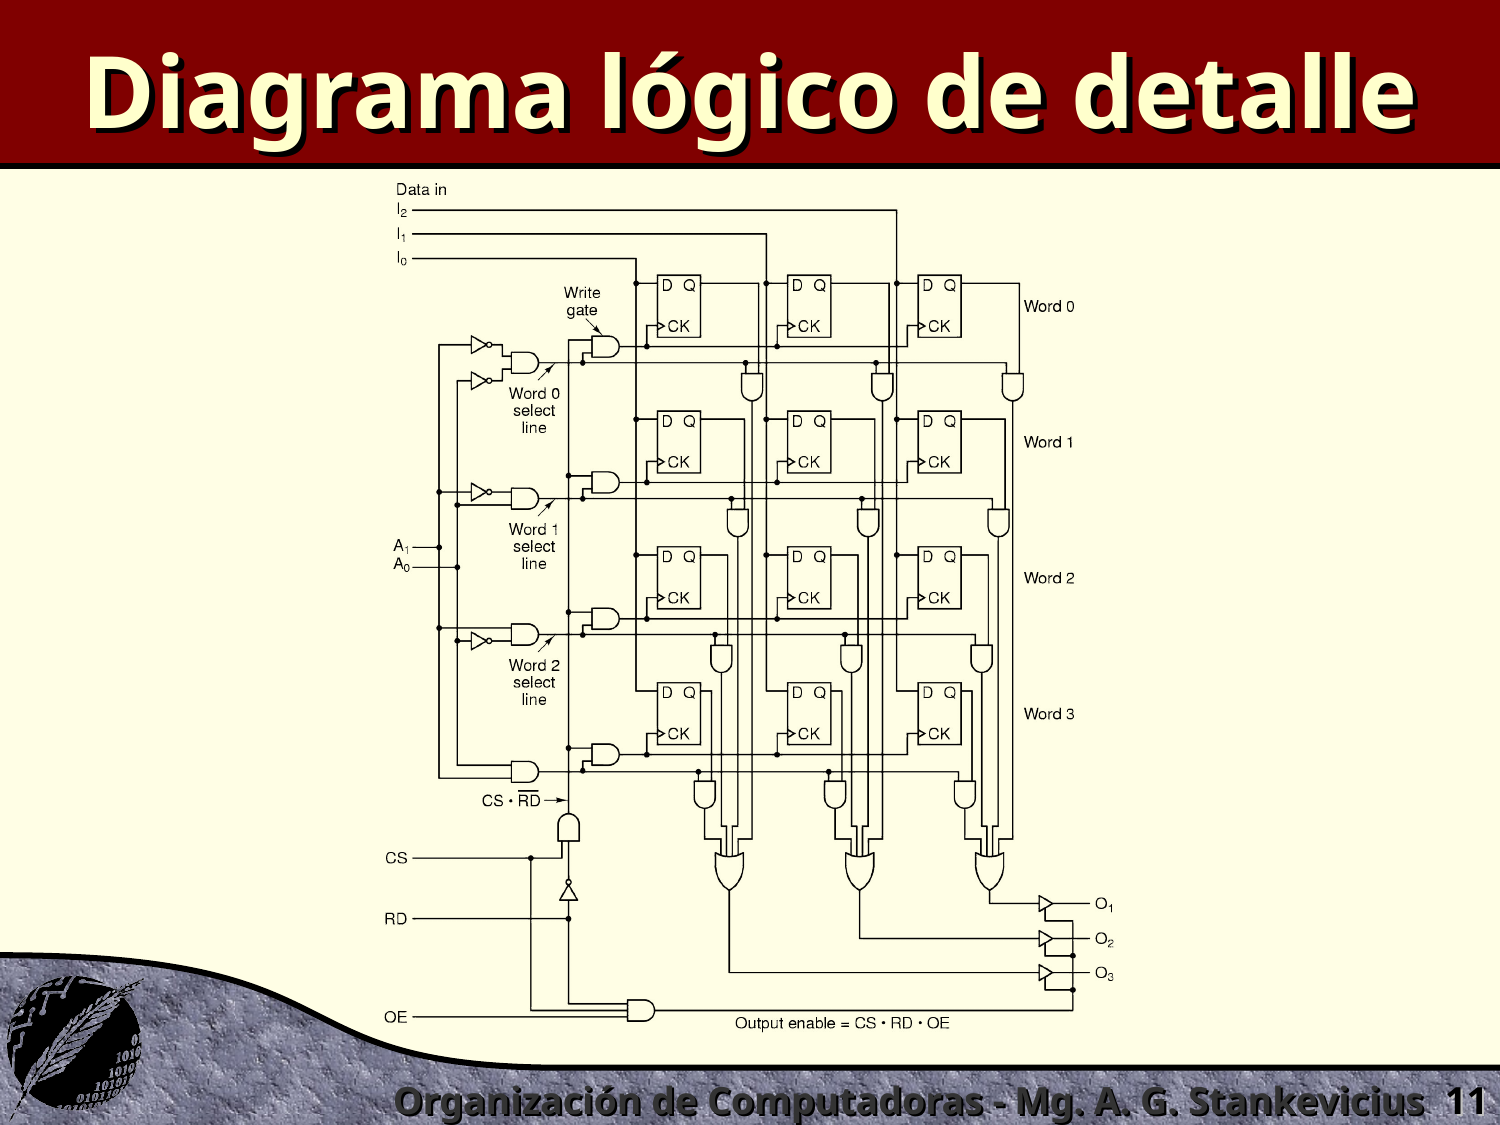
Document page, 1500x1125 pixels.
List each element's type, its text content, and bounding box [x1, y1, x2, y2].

picture [1058, 1100, 1065, 1110]
picture [0, 959, 1500, 1125]
picture [448, 1100, 455, 1110]
picture [802, 1100, 806, 1110]
title Diagrama lógico de detalle [15, 5, 1485, 160]
picture [383, 177, 1117, 1033]
